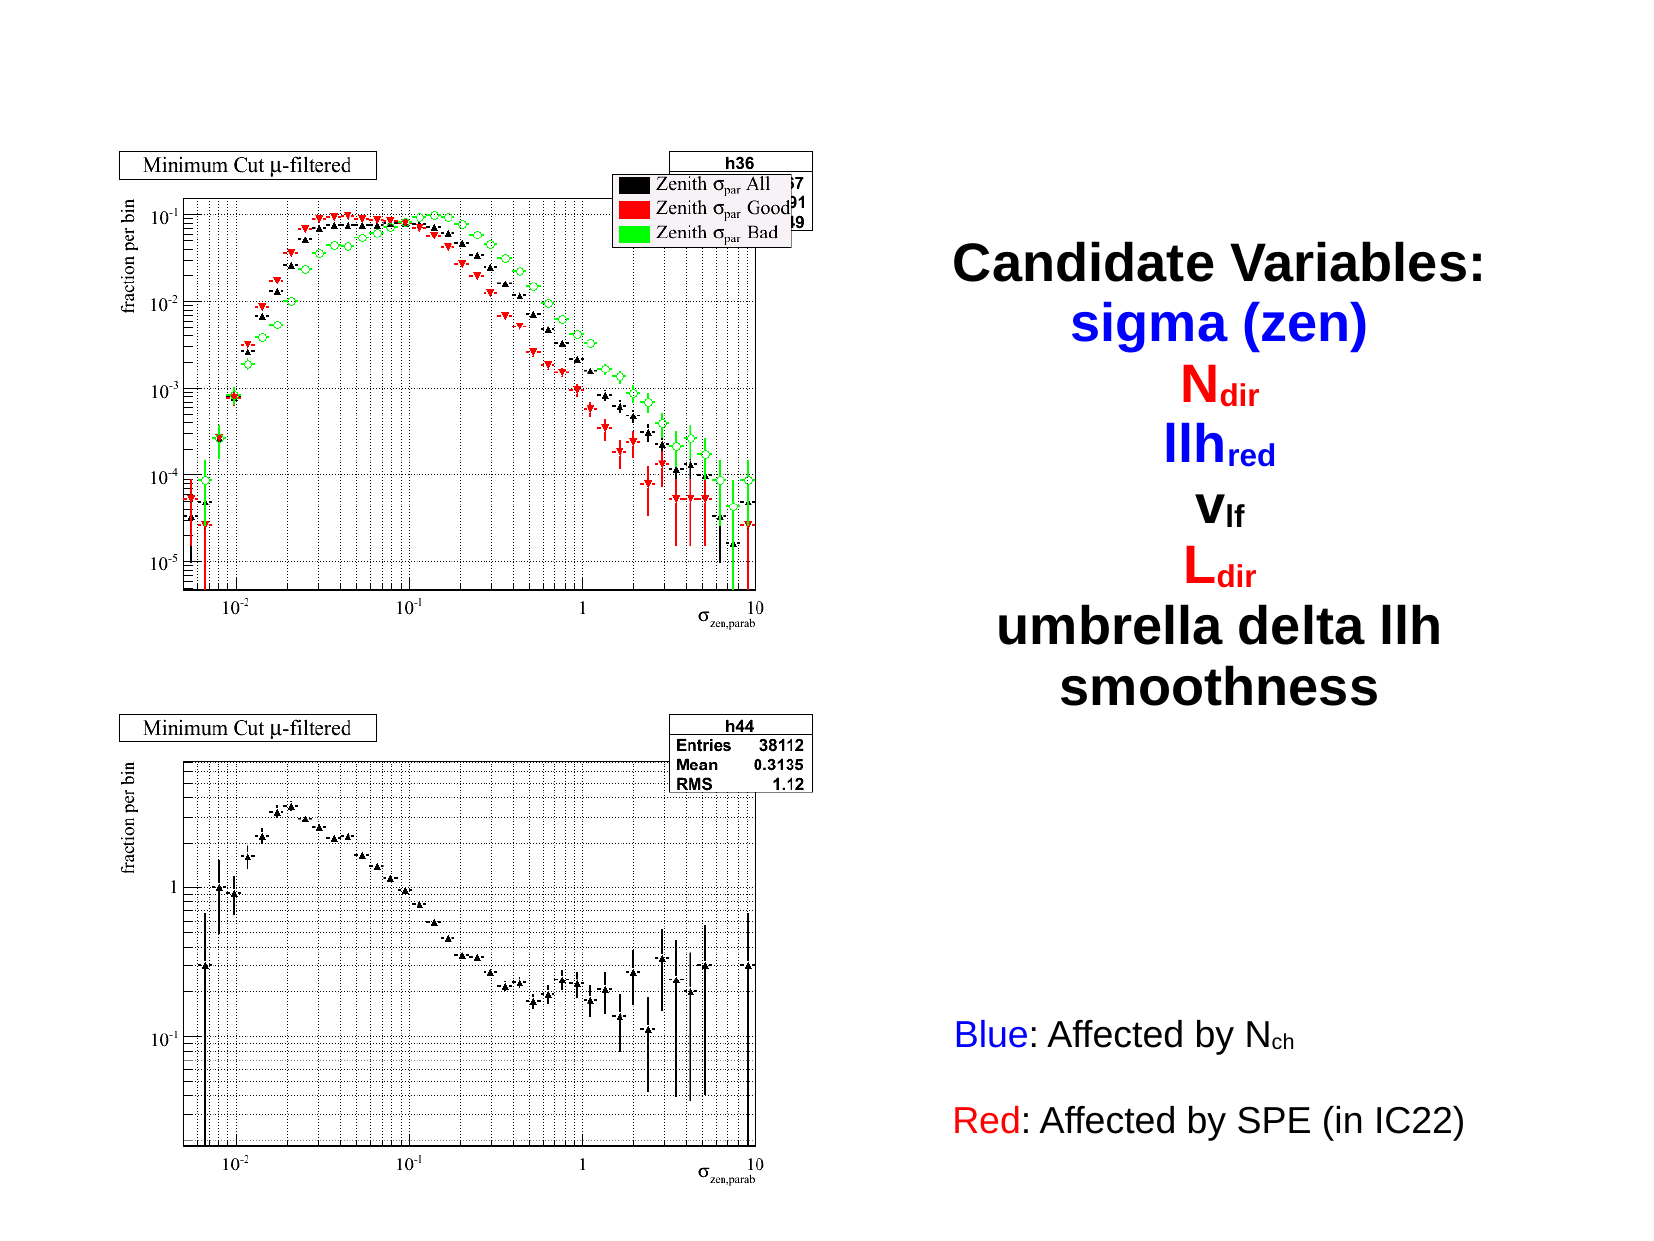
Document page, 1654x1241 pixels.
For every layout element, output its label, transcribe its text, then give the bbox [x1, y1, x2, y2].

text_box Blue: Affected by Nch [939, 1005, 1313, 1088]
picture [112, 149, 826, 638]
text_box Red: Affected by SPE (in IC22) [937, 1091, 1484, 1163]
text_box Candidate Variables: sigma (zen) Ndir llhred vlf Ldir umbrella delta llh smoothness [938, 225, 1503, 959]
picture [112, 712, 826, 1194]
